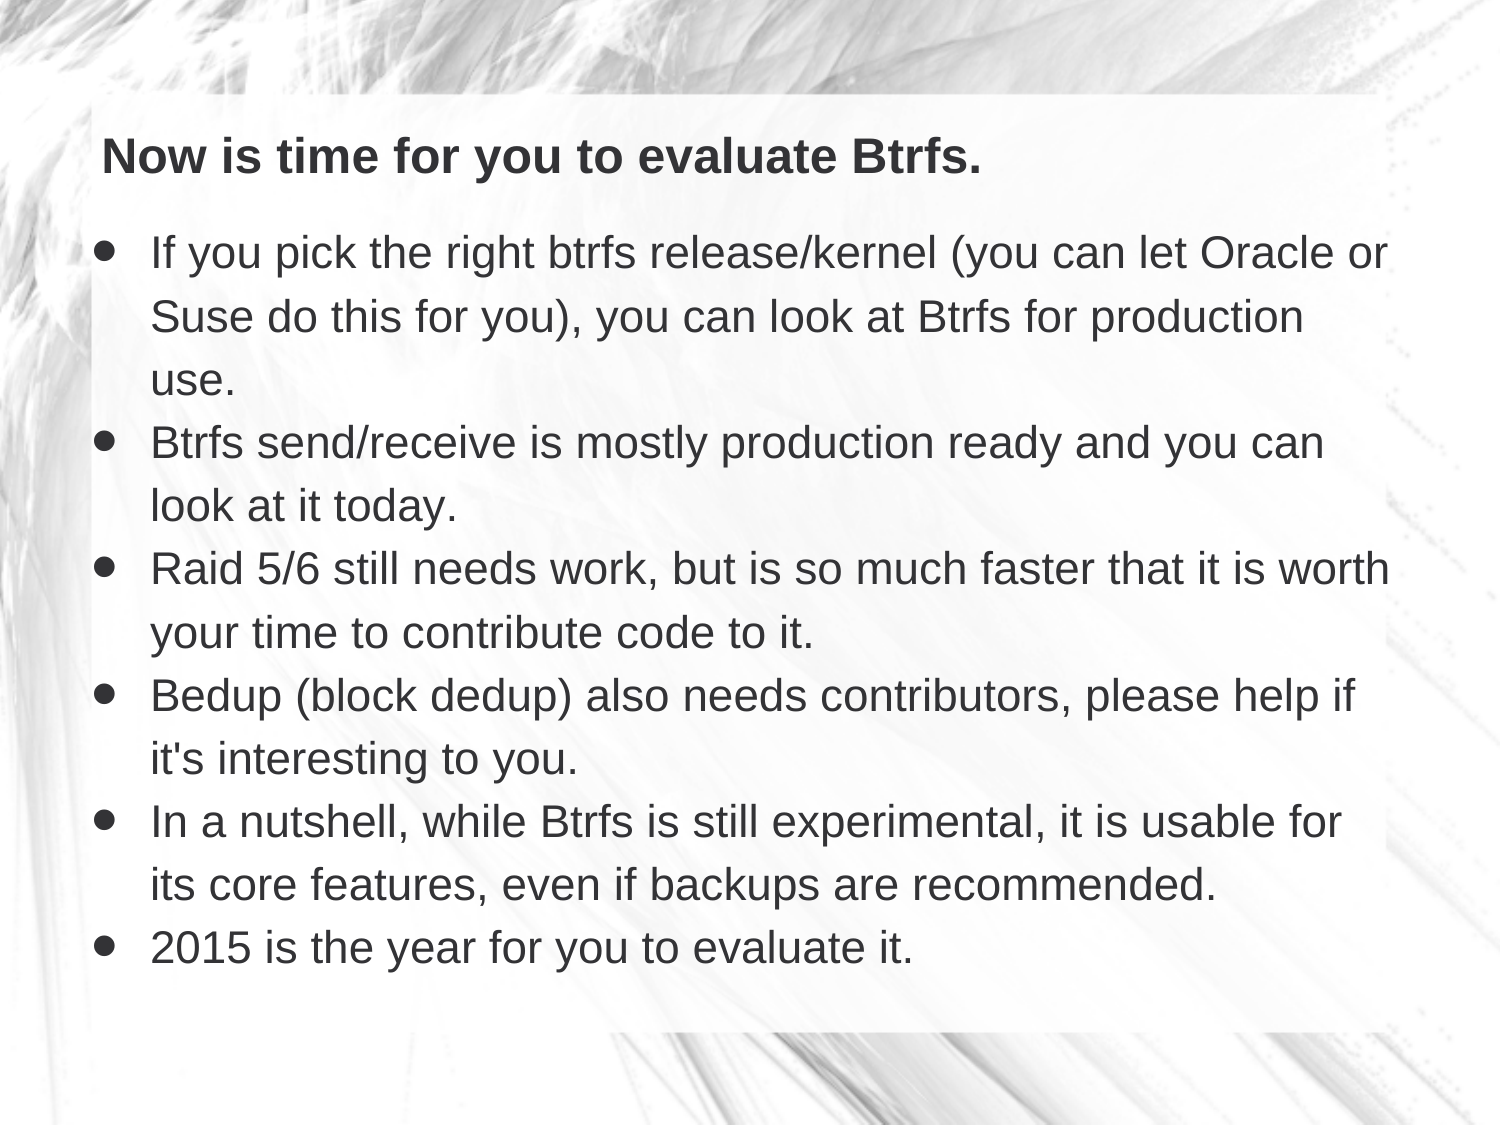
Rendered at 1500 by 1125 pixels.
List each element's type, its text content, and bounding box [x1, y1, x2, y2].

title Now is time for you to evaluate Btrfs. [61, 108, 1412, 205]
list If you pick the right btrfs release/kernel (you can let Oracle or Suse do this for you), you can look at Btrfs for production use. Btrfs send/receive is mostly production ready and you can look at it today. Raid 5/6 still needs work, but is so much faster that it is worth your time to contribute code to it. Bedup (block dedup) also needs contributors, please help if it's interesting to you. In a nutshell, while Btrfs is still experimental, it is usable for its core features, even if backups are recommended. 2015 is the year for you to evaluate it. [60, 199, 1411, 1050]
picture [0, 0, 1500, 1125]
